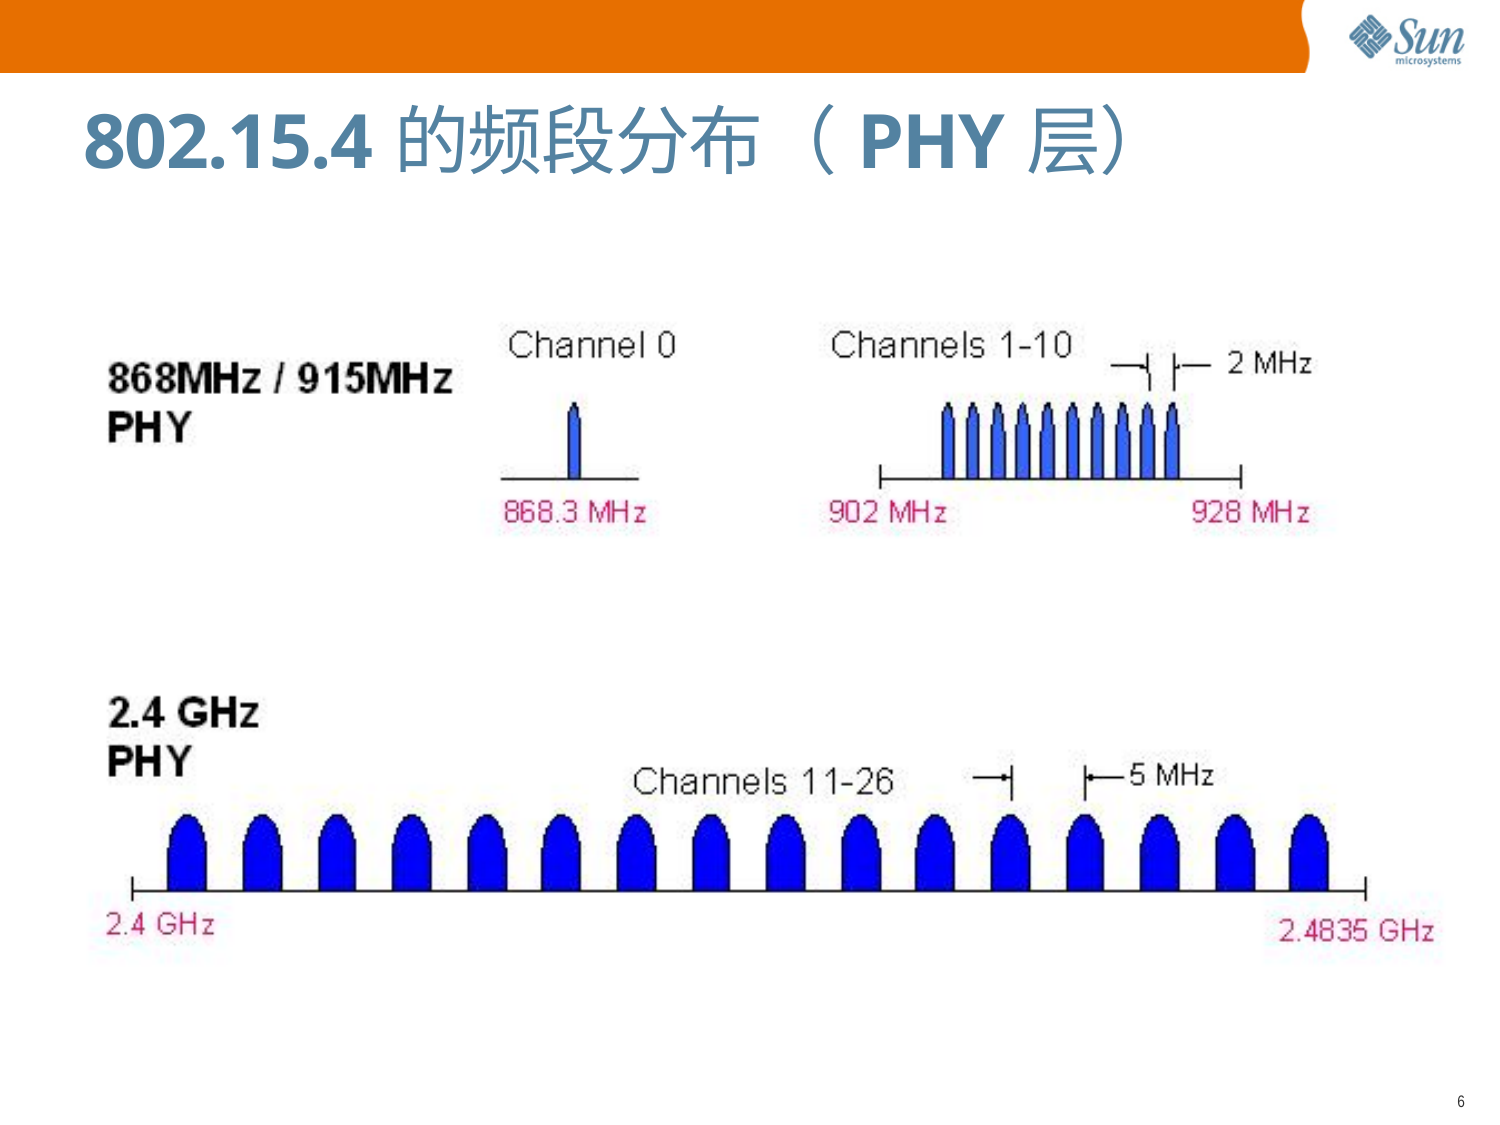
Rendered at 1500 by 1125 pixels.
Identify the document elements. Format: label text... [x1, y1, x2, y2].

picture [54, 287, 1472, 973]
title 802.15.4的频段分布（PHY层） [83, 94, 1446, 199]
picture [0, 0, 1500, 73]
